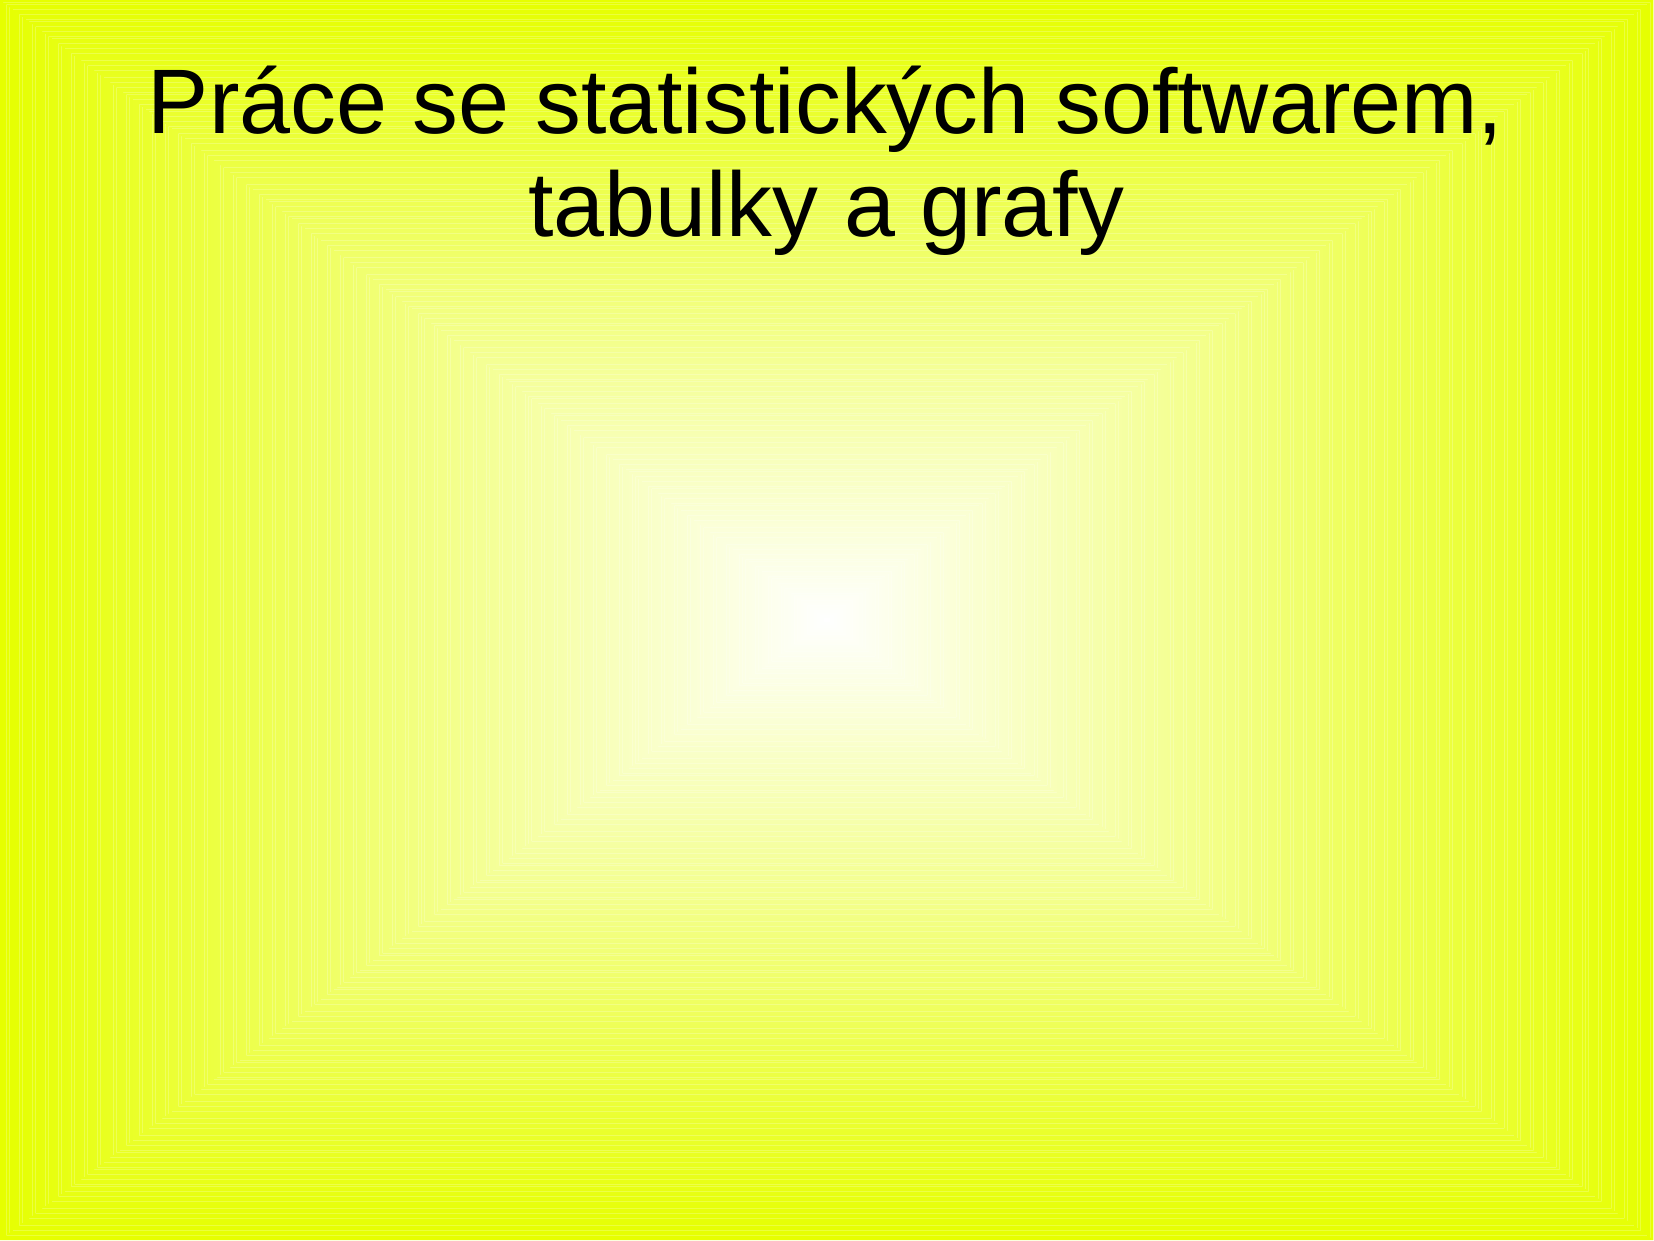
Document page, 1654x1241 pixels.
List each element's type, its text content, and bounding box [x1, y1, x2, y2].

title Práce se statistických softwarem, tabulky a grafy [82, 50, 1571, 256]
